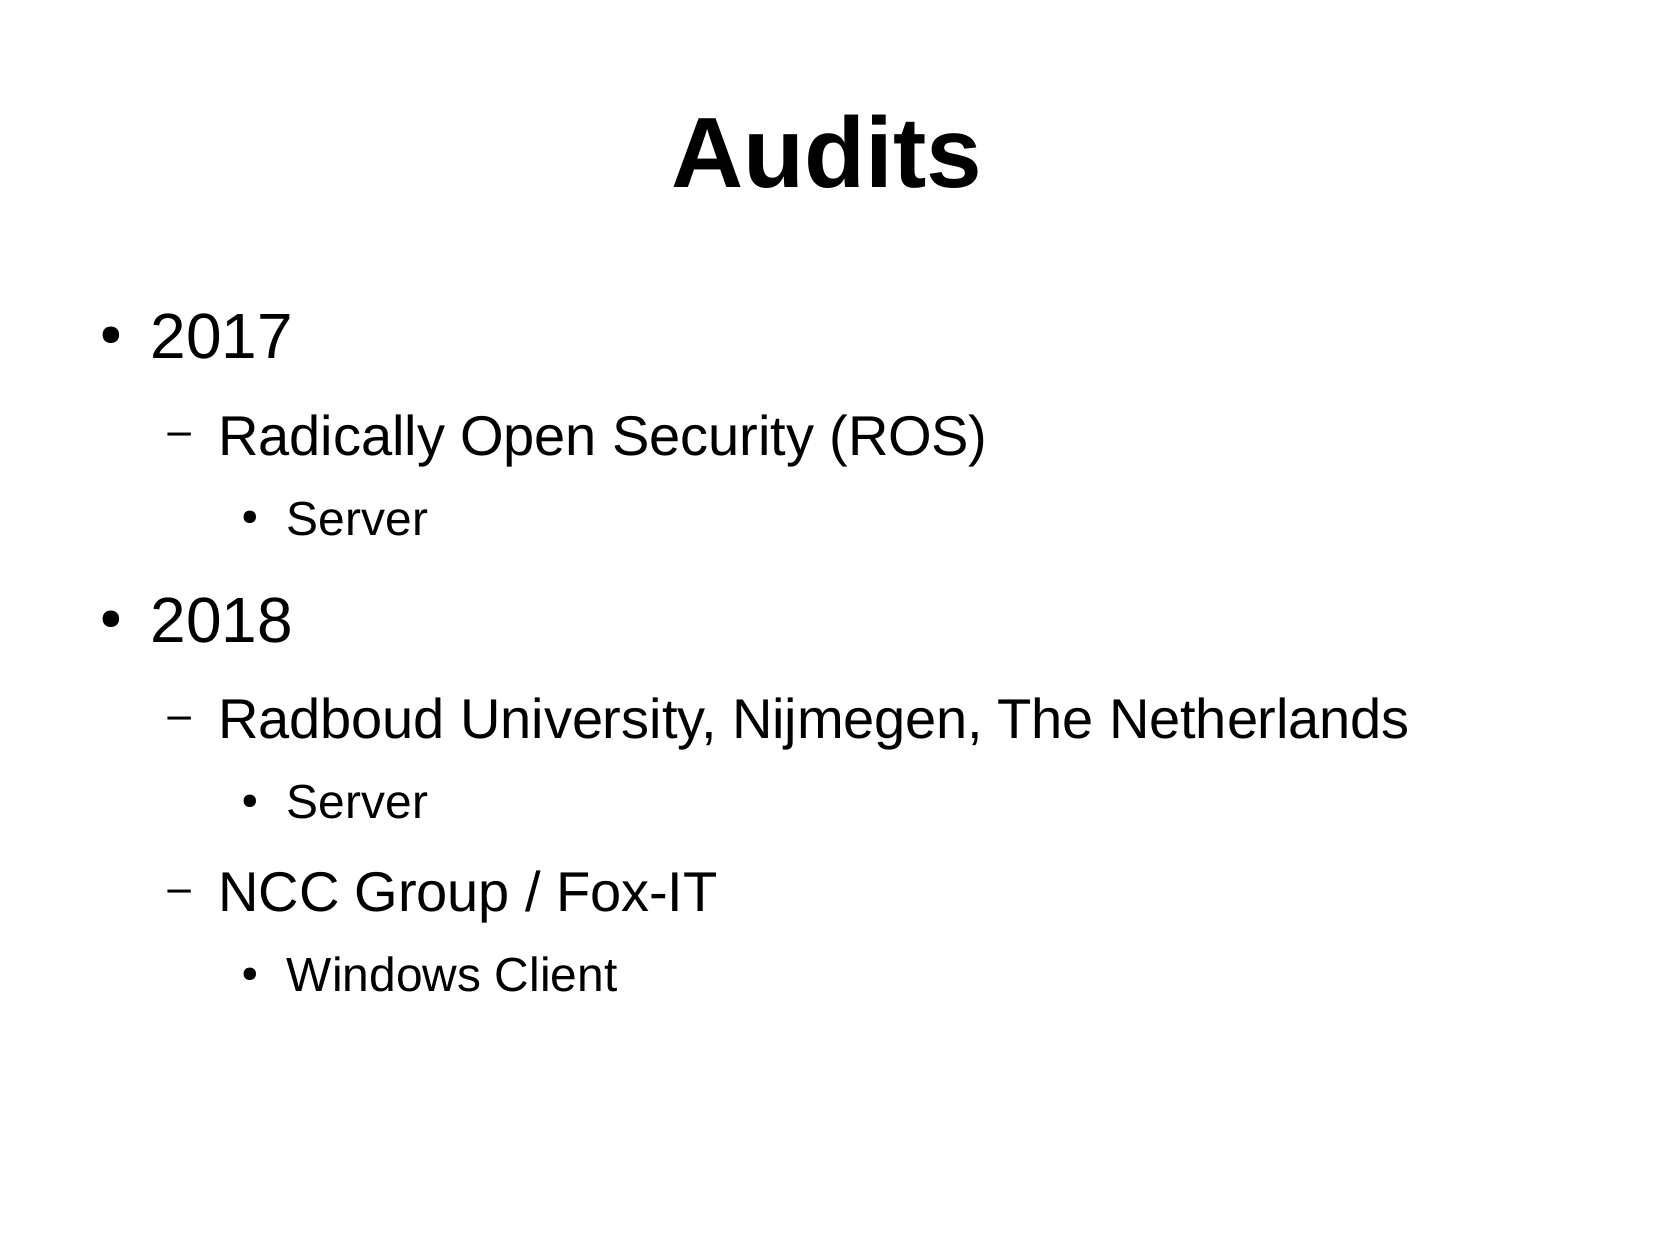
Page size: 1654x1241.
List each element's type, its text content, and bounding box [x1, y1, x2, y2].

title Audits [82, 49, 1571, 257]
list 2017 Radically Open Security (ROS) Server 2018 Radboud University, Nijmegen, The Netherlands Server NCC Group / Fox-IT Windows Client [82, 290, 1571, 1010]
